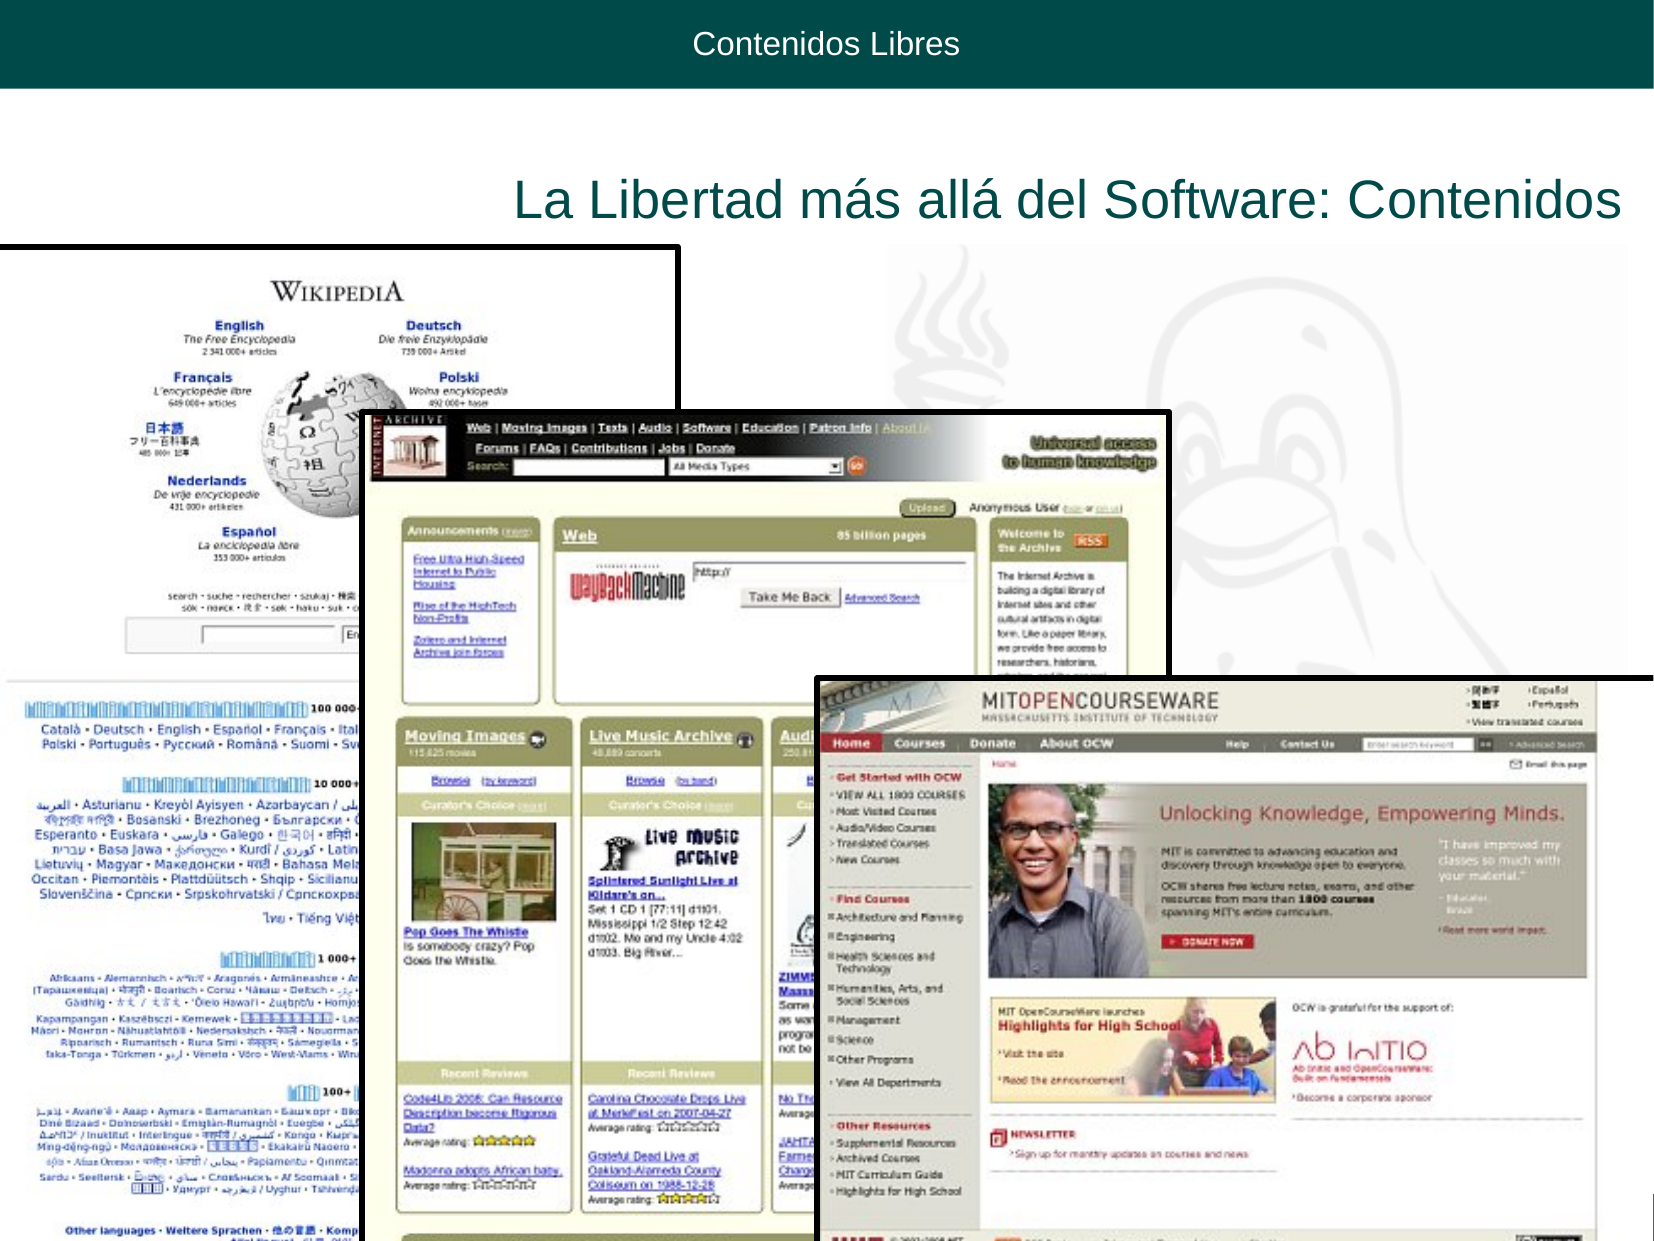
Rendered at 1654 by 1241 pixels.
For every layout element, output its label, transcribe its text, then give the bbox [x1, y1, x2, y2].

picture [887, 244, 1628, 675]
picture [0, 249, 675, 1241]
picture [364, 414, 1167, 1241]
picture [820, 680, 1654, 1241]
title La Libertad más allá del Software: Contenidos [147, 147, 1625, 252]
